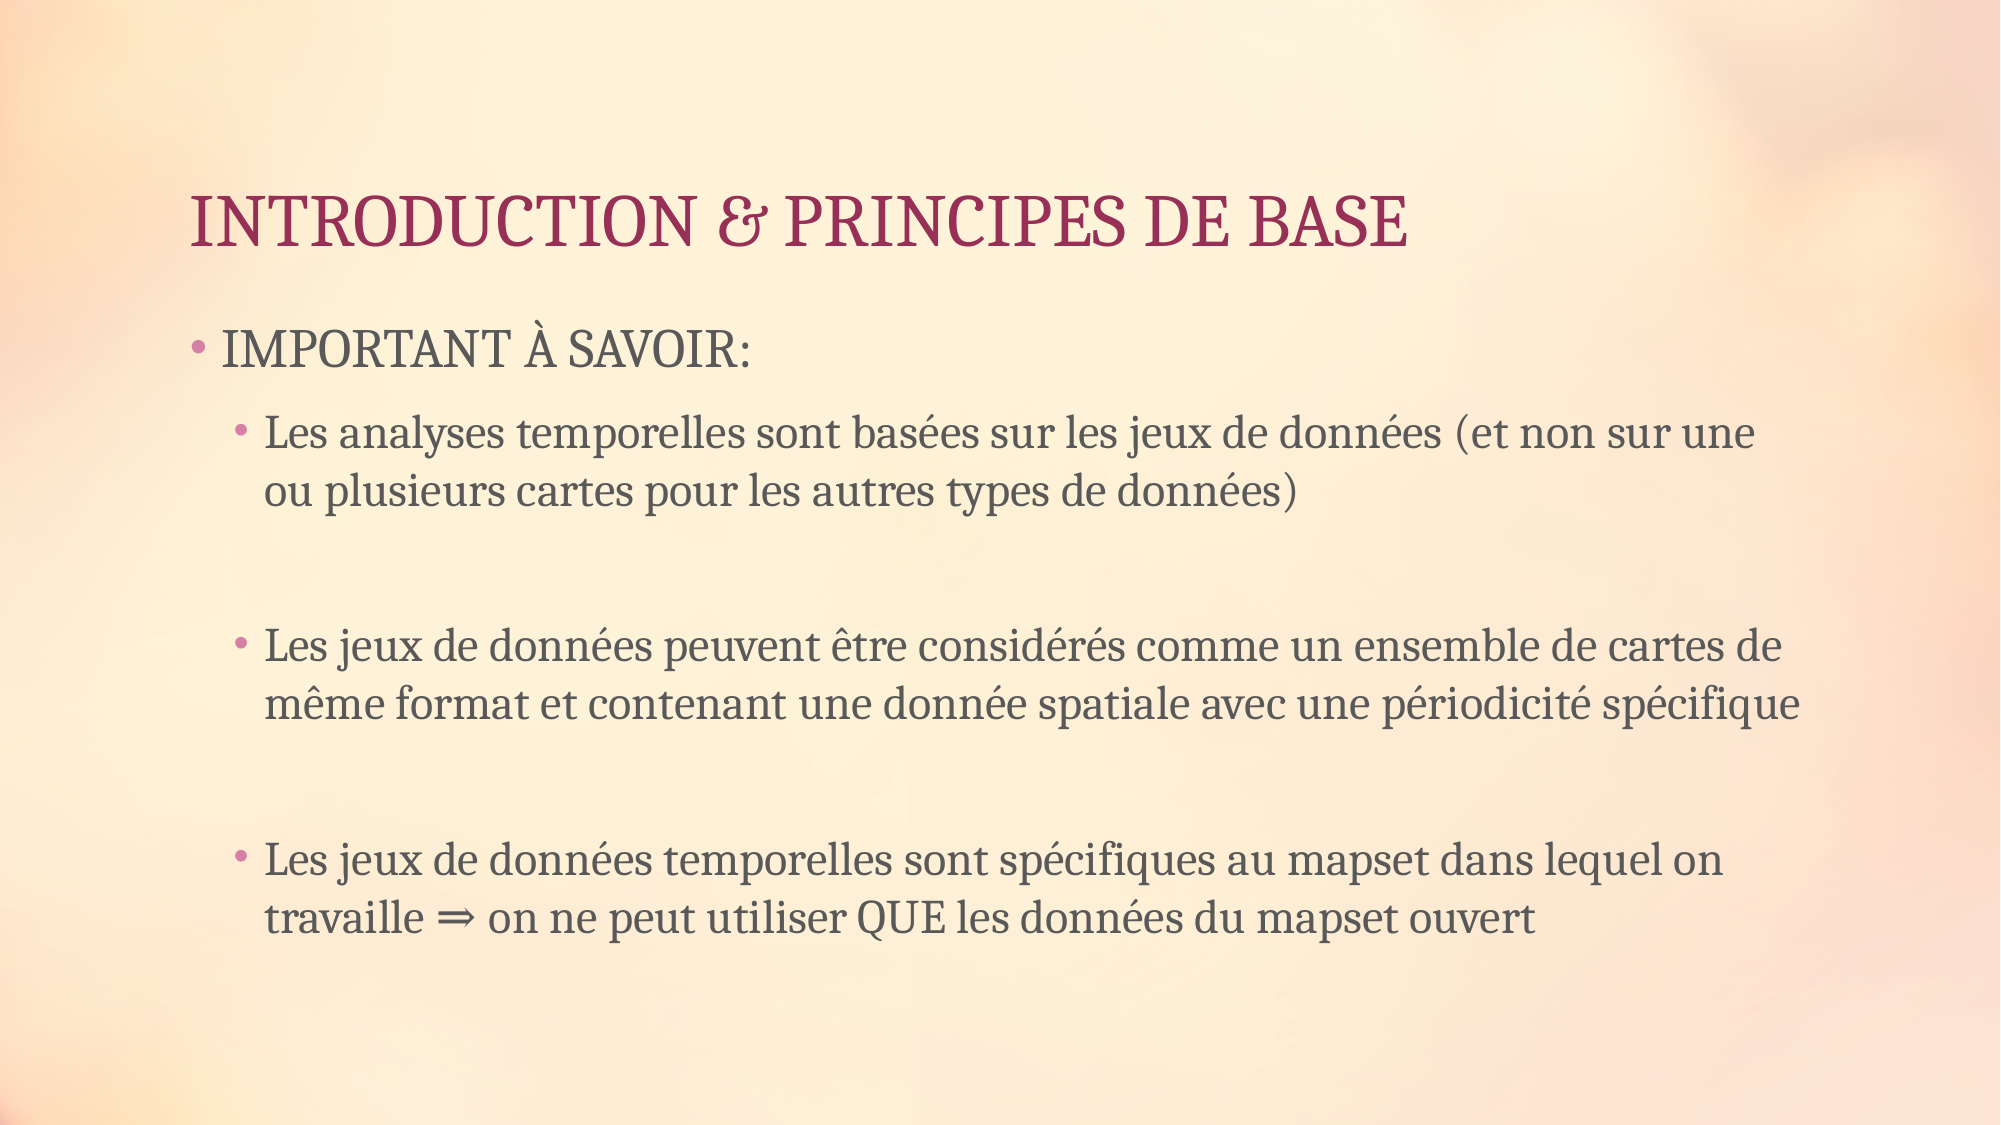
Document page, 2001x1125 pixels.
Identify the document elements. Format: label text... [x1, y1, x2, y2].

list IMPORTANT À SAVOIR: Les analyses temporelles sont basées sur les jeux de données (et non sur une ou plusieurs cartes pour les autres types de données) Les jeux de données peuvent être considérés comme un ensemble de cartes de même format et contenant une donnée spatiale avec une périodicité spécifique Les jeux de données temporelles sont spécifiques au mapset dans lequel on travaille ⇒ on ne peut utiliser QUE les données du mapset ouvert [174, 312, 1825, 1013]
title INTRODUCTION & PRINCIPES DE BASE [174, 75, 1825, 271]
picture [0, 0, 2001, 1125]
